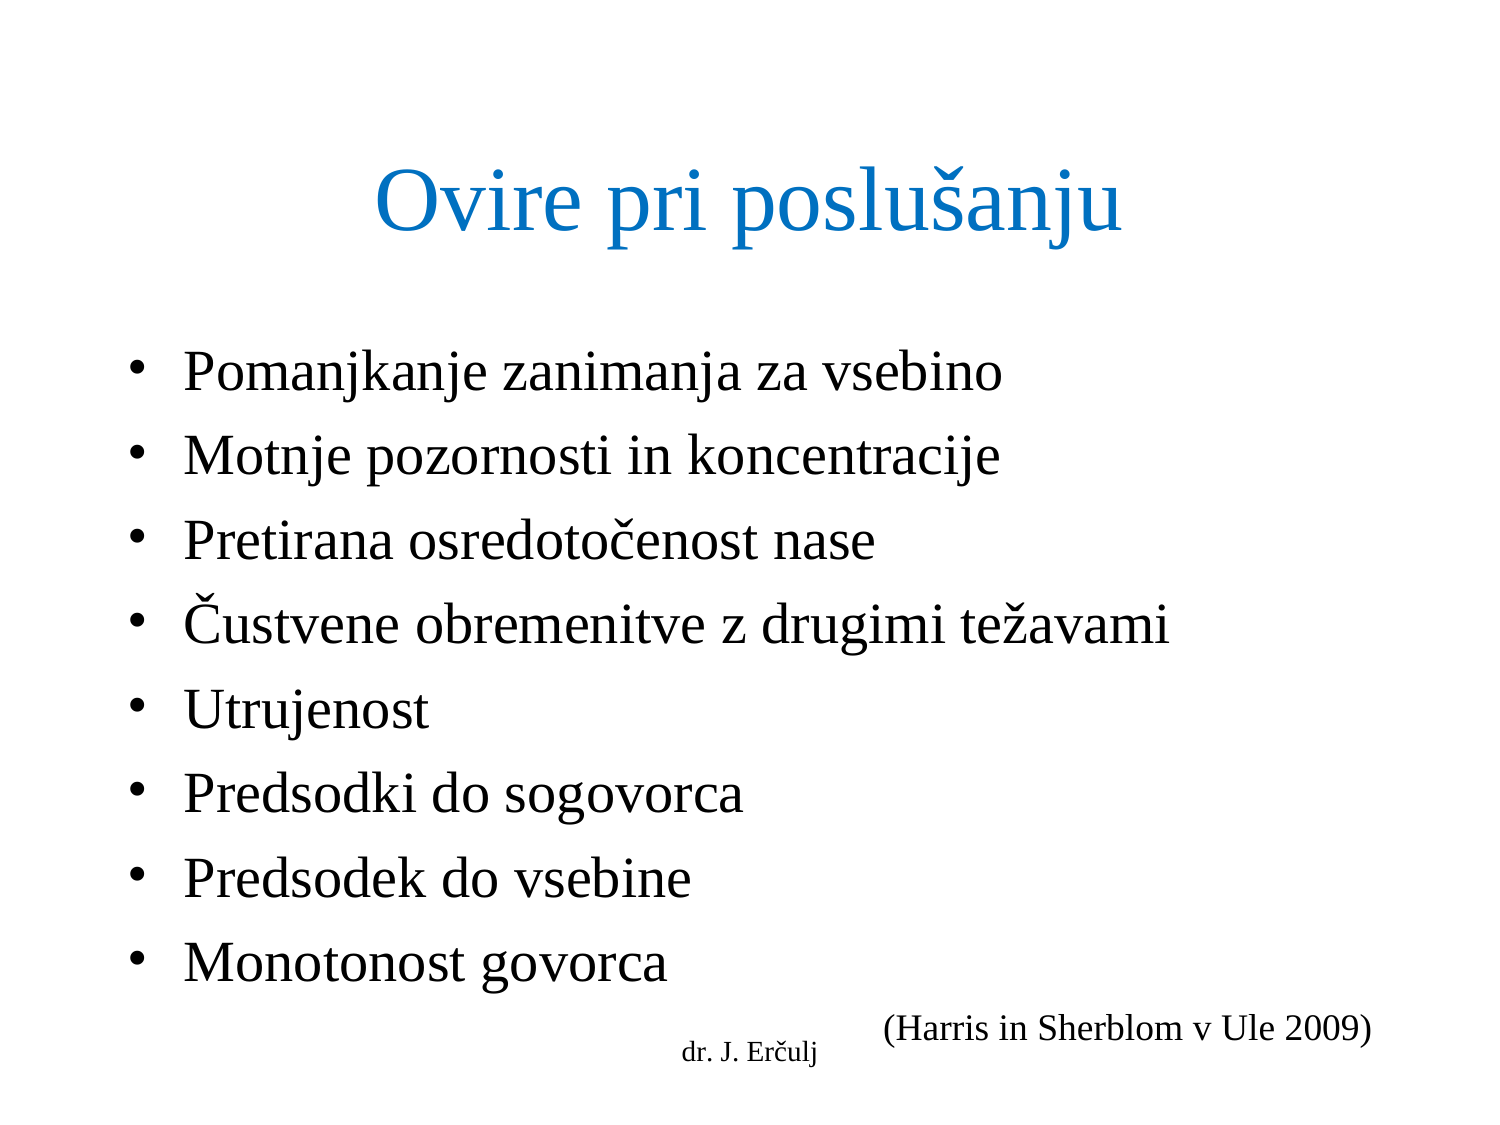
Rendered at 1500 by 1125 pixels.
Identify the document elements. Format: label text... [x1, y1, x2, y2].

title Ovire pri poslušanju [112, 99, 1388, 288]
text_box dr. J. Erčulj [512, 1025, 988, 1101]
list Pomanjkanje zanimanja za vsebino Motnje pozornosti in koncentracije Pretirana osredotočenost nase Čustvene obremenitve z drugimi težavami Utrujenost Predsodki do sogovorca Predsodek do vsebine Monotonost govorca (Harris in Sherblom v Ule 2009) [112, 324, 1388, 1111]
